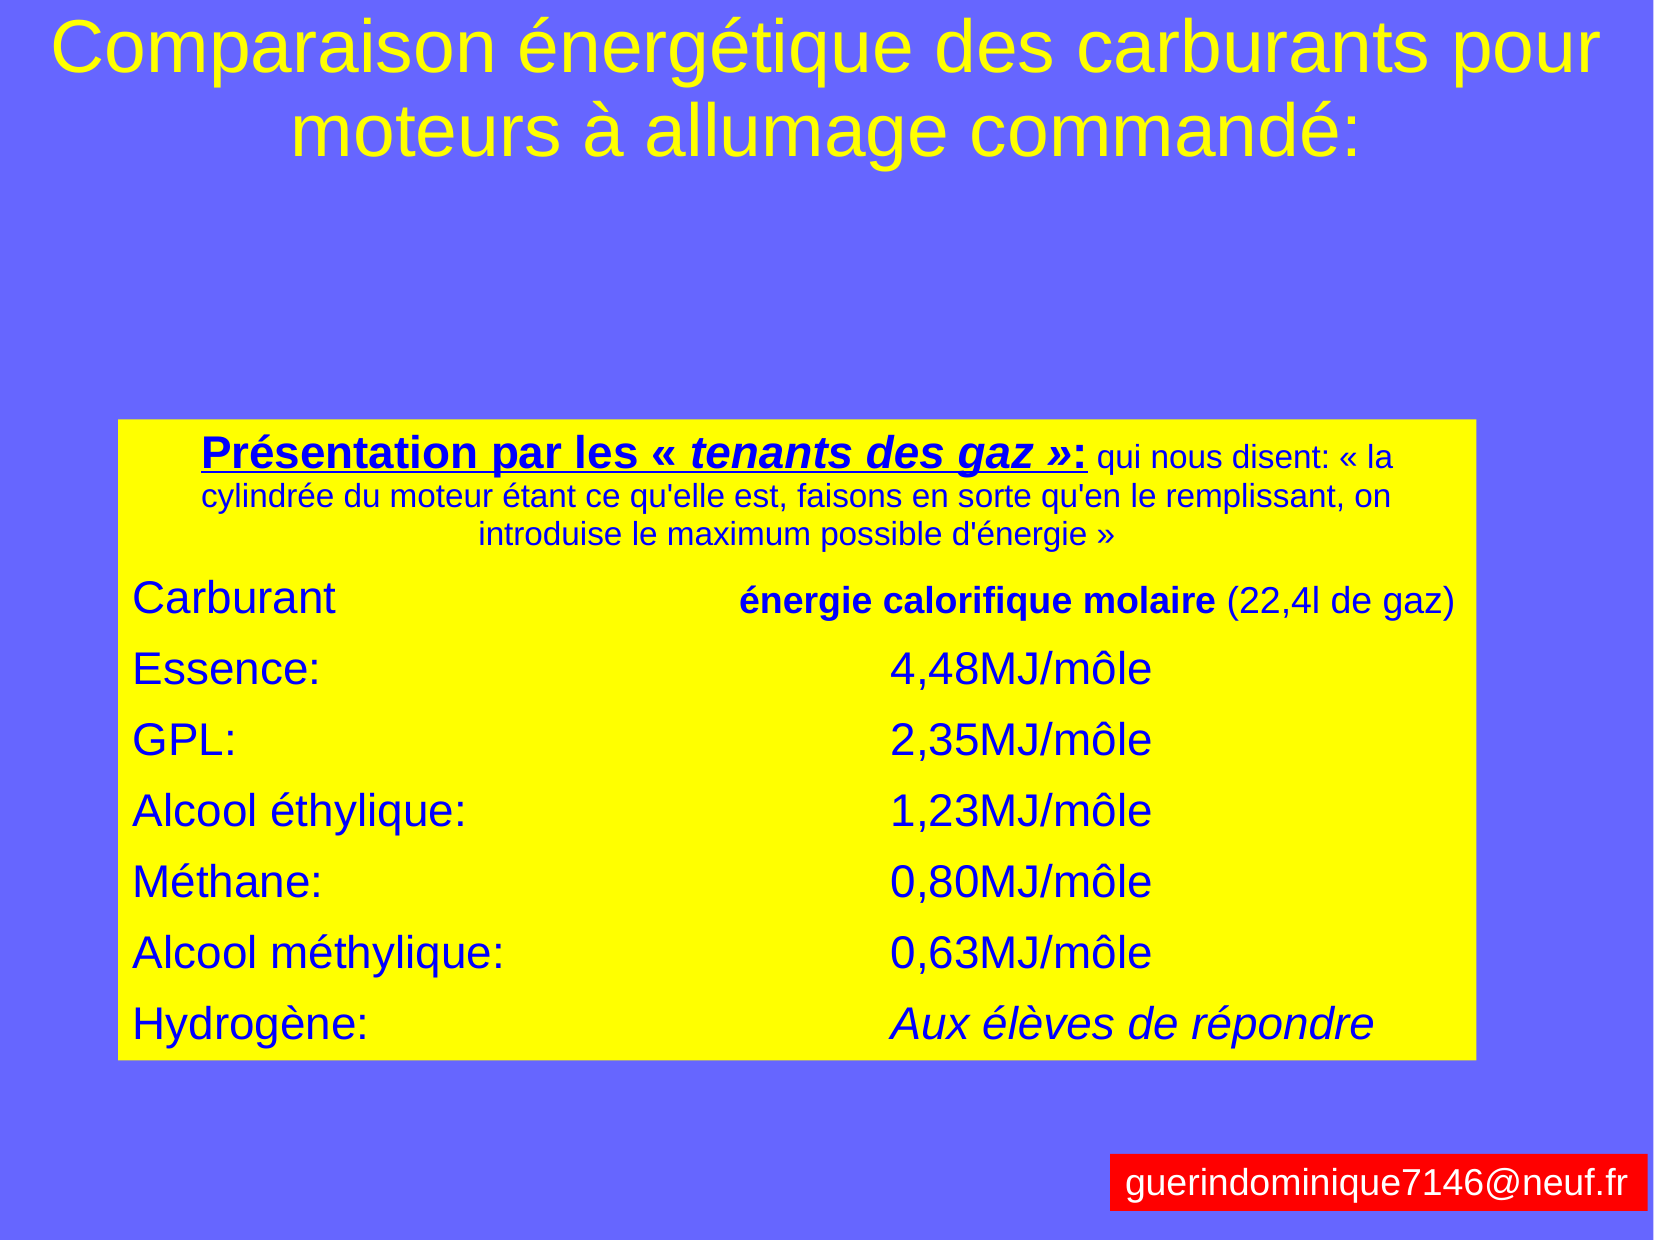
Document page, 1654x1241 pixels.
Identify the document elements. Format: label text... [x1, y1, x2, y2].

title Comparaison énergétique des carburants pour moteurs à allumage commandé: [29, 4, 1625, 173]
text_box guerindominique7146@neuf.fr [1110, 1153, 1648, 1211]
text_box Présentation par les « tenants des gaz »: qui nous disent: « la cylindrée du moteur étant ce qu'elle est, faisons en sorte qu'en le remplissant, on introduise le maximum possible d'énergie » Carburant énergie calorifique molaire (22,4l de gaz) Essence: 4,48MJ/môle GPL: 2,35MJ/môle Alcool éthylique: 1,23MJ/môle Méthane: 0,80MJ/môle Alcool méthylique: 0,63MJ/môle Hydrogène: Aux élèves de répondre [118, 419, 1477, 1061]
